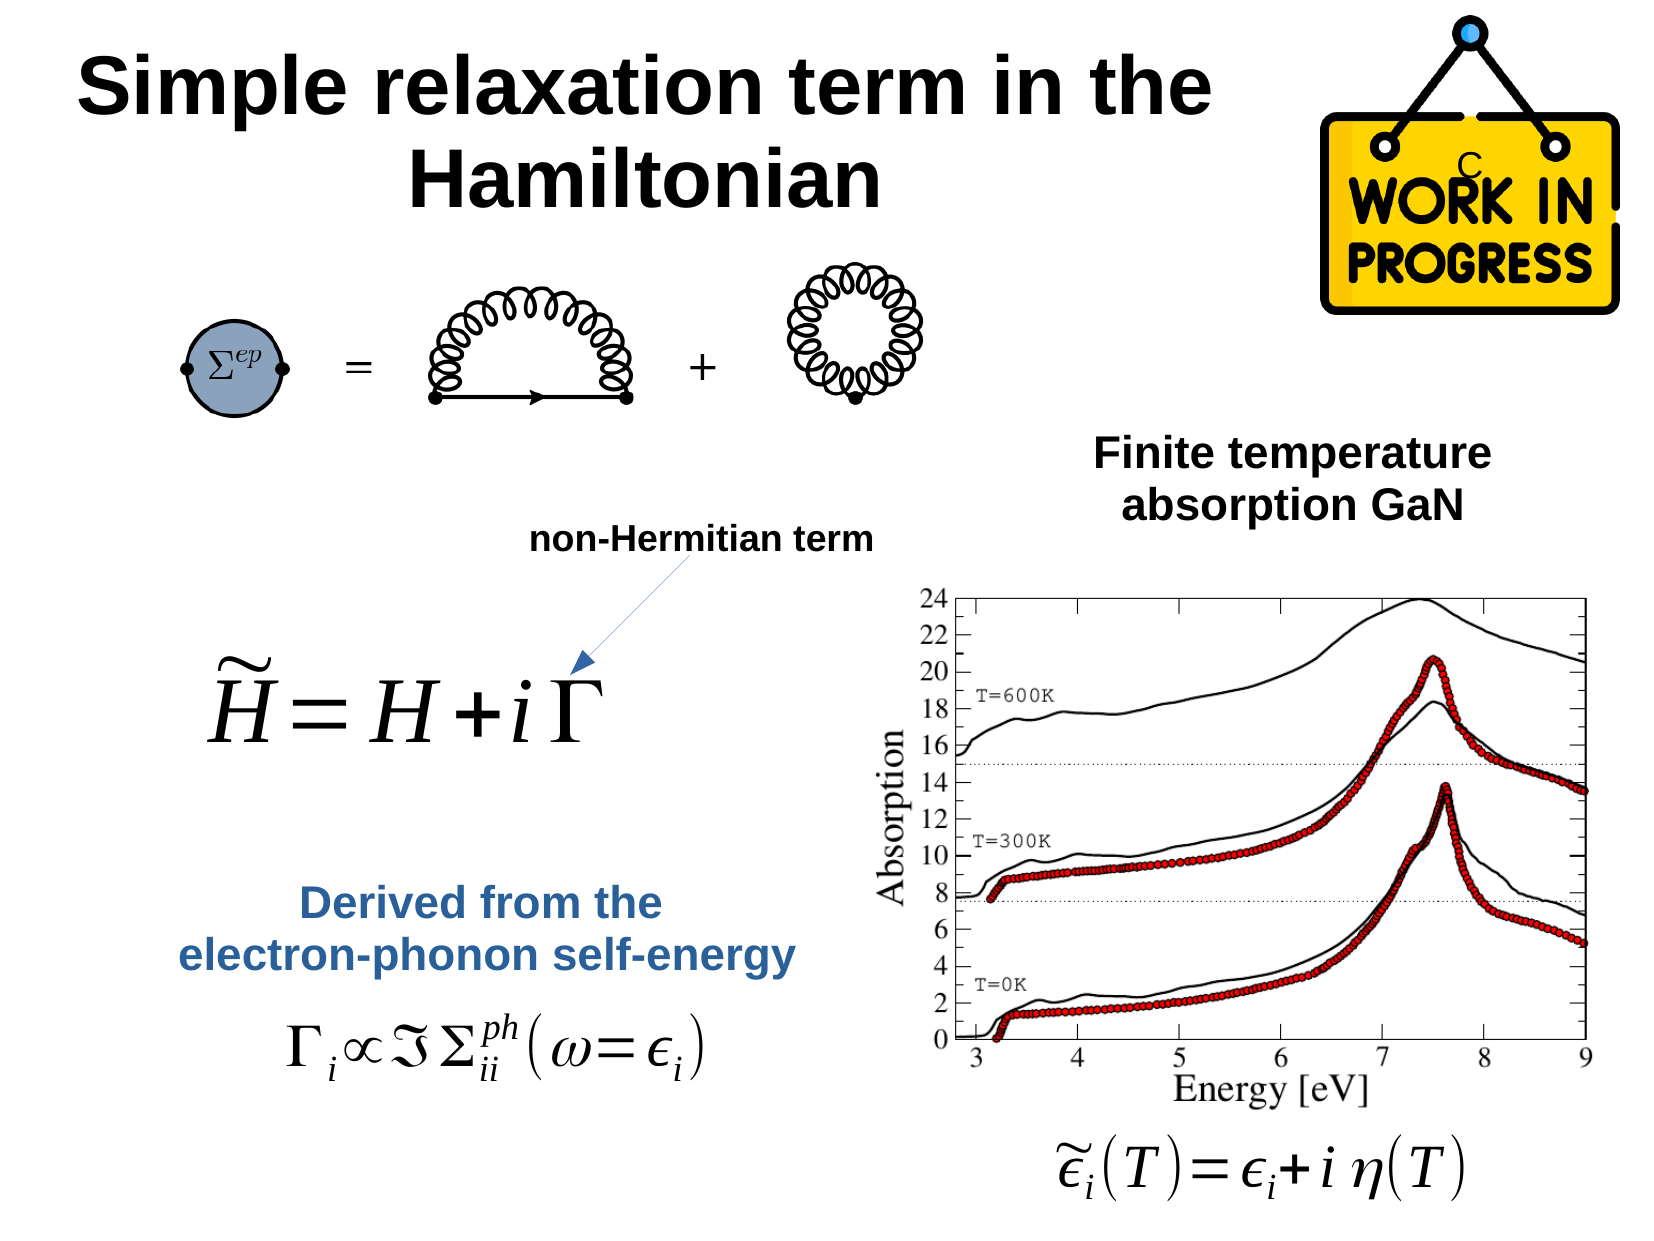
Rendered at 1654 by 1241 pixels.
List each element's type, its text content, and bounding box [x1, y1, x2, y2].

chart [270, 1005, 721, 1091]
chart [180, 653, 631, 766]
picture [1320, 15, 1621, 316]
text_box non-Hermitian term [514, 510, 931, 567]
picture [167, 244, 931, 436]
picture [860, 569, 1636, 1131]
chart [1035, 1130, 1486, 1210]
title Simple relaxation term in the Hamiltonian [16, 38, 1276, 226]
text_box Finite temperature absorption GaN [1040, 420, 1547, 538]
text_box Derived from the electron-phonon self-energy [150, 870, 826, 991]
